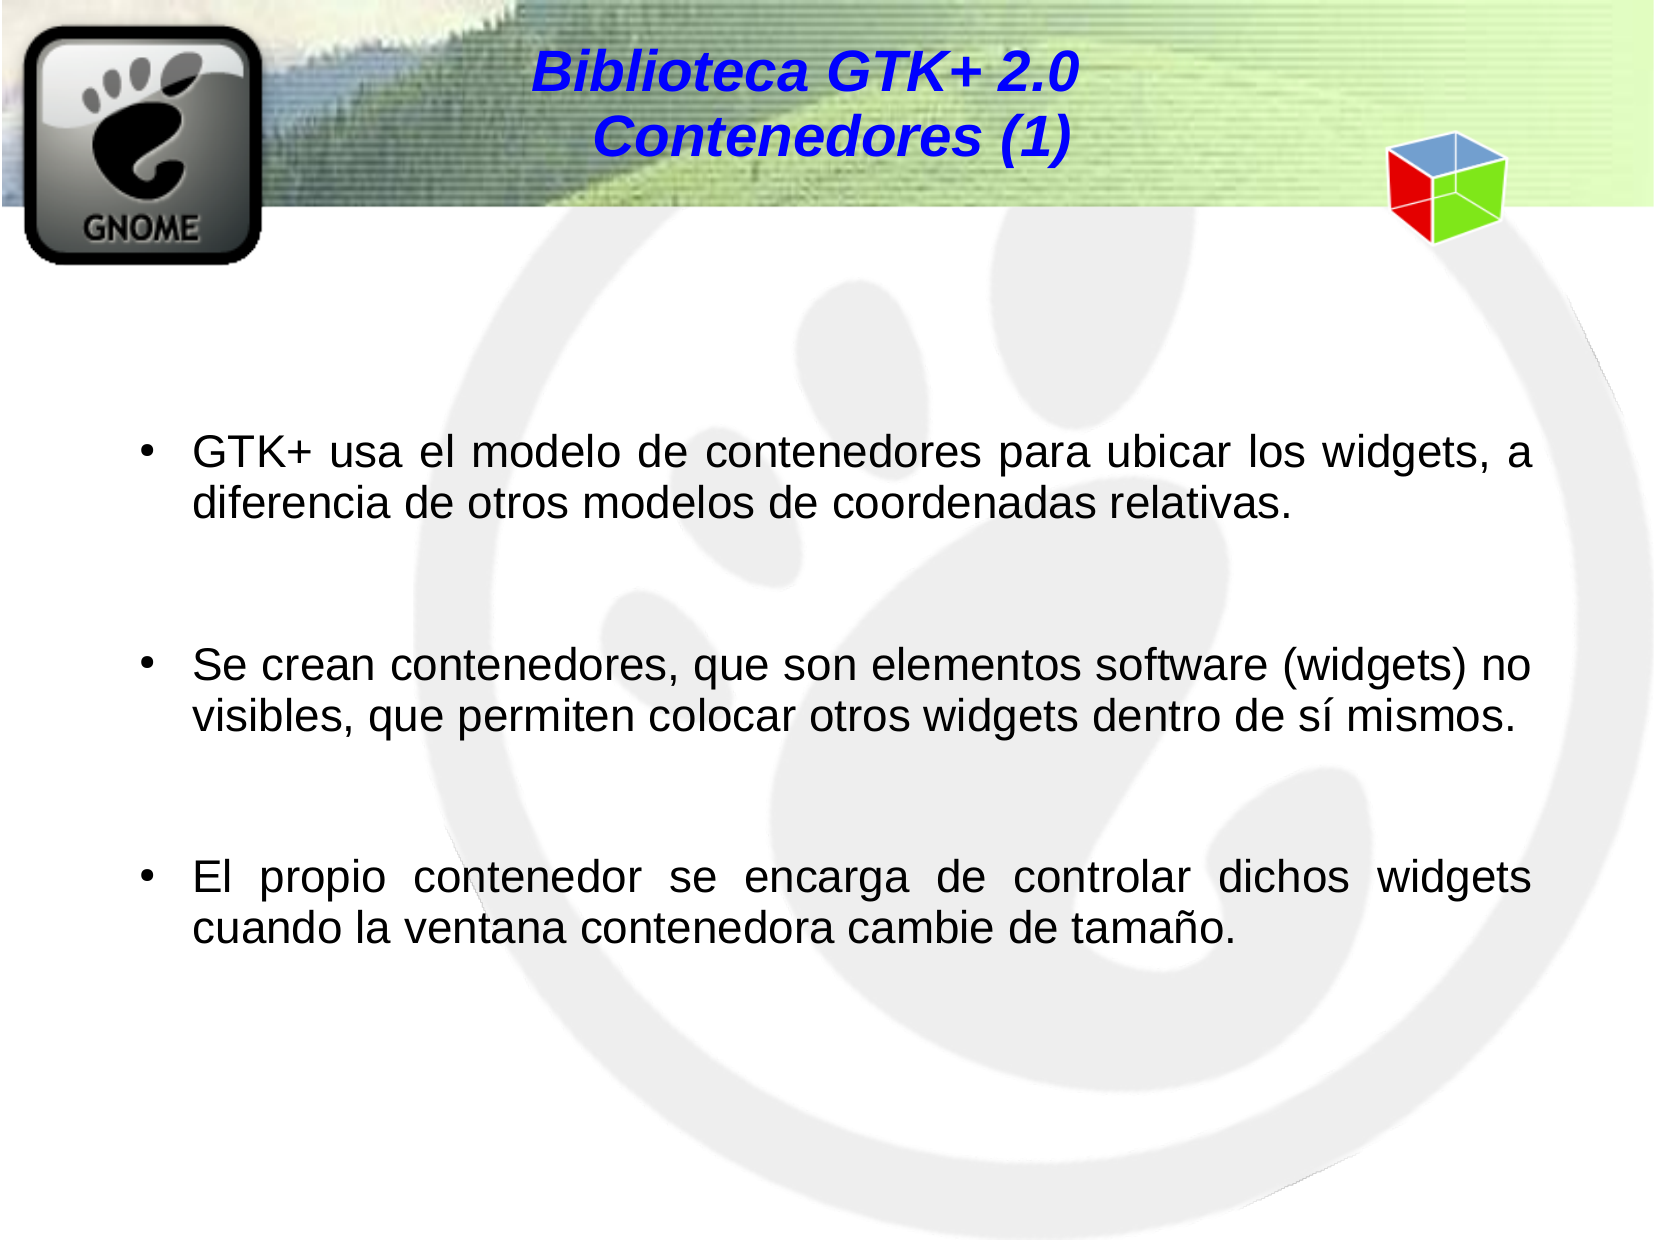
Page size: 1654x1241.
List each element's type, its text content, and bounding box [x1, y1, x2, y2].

title Biblioteca GTK+ 2.0 Contenedores (1) [236, 0, 1359, 208]
picture [2, 0, 1654, 1240]
list GTK+ usa el modelo de contenedores para ubicar los widgets, a diferencia de otros modelos de coordenadas relativas. Se crean contenedores, que son elementos software (widgets) no visibles, que permiten colocar otros widgets dentro de sí mismos. El propio contenedor se encarga de controlar dichos widgets cuando la ventana contenedora cambie de tamaño. [121, 344, 1534, 1127]
